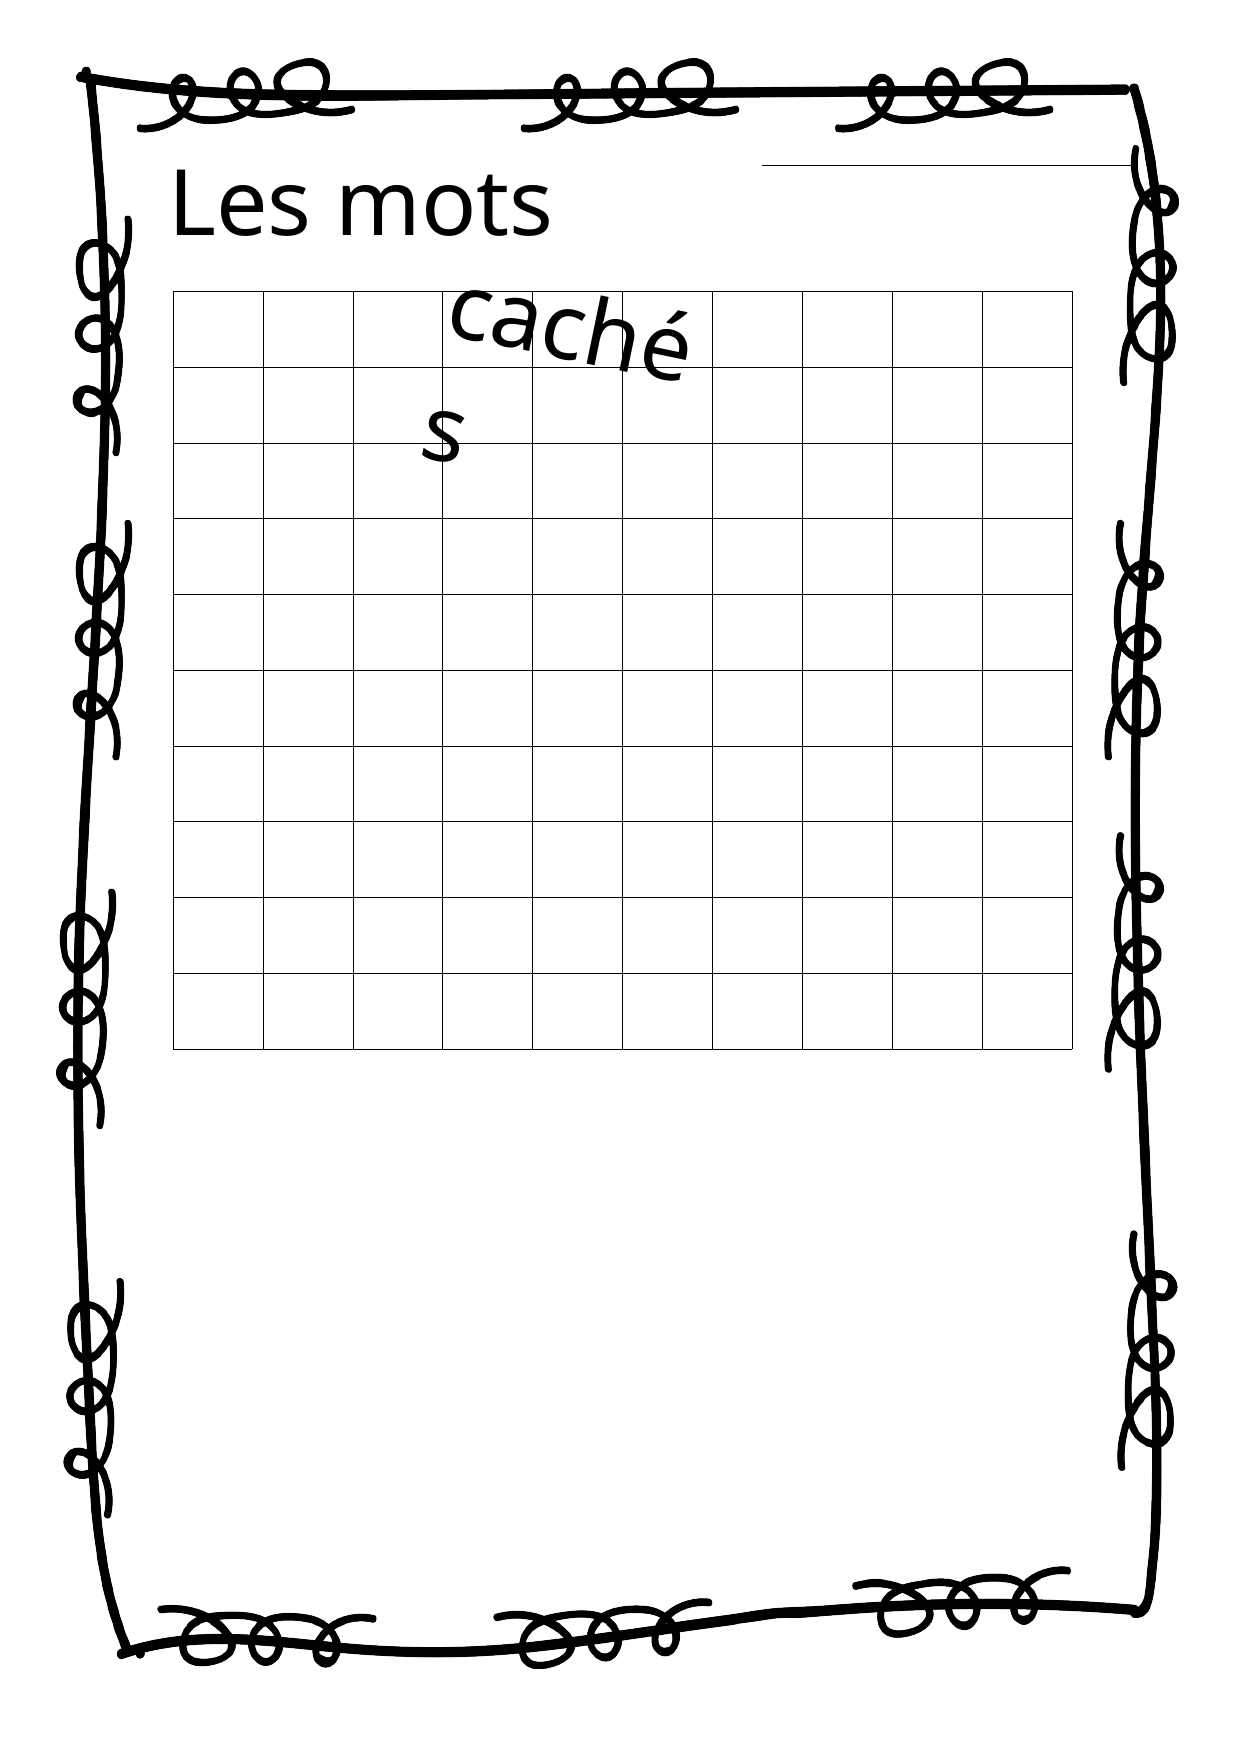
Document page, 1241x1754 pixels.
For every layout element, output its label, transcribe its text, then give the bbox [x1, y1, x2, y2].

table_header [264, 292, 353, 367]
table_cell [174, 595, 263, 670]
table_cell [893, 595, 982, 670]
table_cell [803, 671, 892, 746]
table_cell [983, 444, 1072, 518]
table_cell [354, 368, 442, 443]
table_cell [443, 519, 532, 594]
table_header [713, 292, 802, 367]
table_cell [264, 974, 353, 1049]
table_cell [174, 747, 263, 821]
table_cell [803, 595, 892, 670]
table_cell [803, 822, 892, 897]
table_cell [264, 898, 353, 973]
table_cell [264, 444, 353, 518]
table_cell [174, 444, 263, 518]
table_cell [713, 444, 802, 518]
table_cell [443, 671, 532, 746]
table_cell [713, 671, 802, 746]
table_cell [354, 519, 442, 594]
table_cell [983, 519, 1072, 594]
table_cell [623, 519, 712, 594]
table_cell [533, 444, 622, 518]
table_cell [443, 444, 532, 518]
table_cell [533, 519, 622, 594]
table_cell [623, 595, 712, 670]
table_cell [264, 822, 353, 897]
table_cell [443, 822, 532, 897]
text_box Les mots [153, 129, 509, 260]
table_header [623, 292, 712, 367]
table_cell [623, 747, 712, 821]
table_cell [713, 595, 802, 670]
table_cell [893, 822, 982, 897]
table_cell [174, 898, 263, 973]
table_header [533, 292, 622, 367]
table_cell [533, 747, 622, 821]
table_cell [713, 898, 802, 973]
table_cell [264, 671, 353, 746]
table_cell [443, 974, 532, 1049]
table_cell [713, 519, 802, 594]
table_cell [443, 747, 532, 821]
table_cell [893, 671, 982, 746]
table_cell [623, 898, 712, 973]
table_cell [443, 444, 451, 455]
table_cell [533, 898, 622, 973]
table_cell [443, 595, 532, 670]
table_cell [264, 747, 353, 821]
table_cell [983, 368, 1072, 443]
table_cell [623, 368, 712, 443]
table_cell [713, 974, 802, 1049]
table_cell [354, 444, 442, 518]
table_cell [533, 671, 622, 746]
table_cell [893, 368, 982, 443]
table_cell [174, 368, 263, 443]
table_header [893, 292, 982, 367]
table_header [803, 292, 892, 367]
table_cell [623, 822, 712, 897]
table_cell [264, 519, 353, 594]
table_cell [174, 822, 263, 897]
table_cell [713, 822, 802, 897]
table_cell [174, 974, 263, 1049]
table_cell [803, 444, 892, 518]
table_cell [803, 898, 892, 973]
table_cell [713, 368, 802, 443]
table_cell [983, 747, 1072, 821]
table_cell [354, 671, 442, 746]
table_cell [443, 368, 532, 443]
table_cell [803, 974, 892, 1049]
table_cell [893, 747, 982, 821]
table_cell [354, 974, 442, 1049]
table_cell [264, 595, 353, 670]
table_cell [893, 444, 982, 518]
table_header [354, 292, 442, 367]
table_cell [983, 595, 1072, 670]
table_header [654, 336, 679, 352]
table_cell [893, 519, 982, 594]
table_header [983, 292, 1072, 367]
table_cell [803, 368, 892, 443]
table_cell [893, 898, 982, 973]
table_header [443, 292, 532, 367]
table_cell [437, 418, 442, 430]
table_cell [354, 595, 442, 670]
text_box cachés [449, 105, 763, 293]
table_cell [533, 822, 622, 897]
table_header [501, 324, 526, 341]
table_cell [893, 974, 982, 1049]
table_cell [983, 671, 1072, 746]
table_cell [533, 368, 622, 443]
table_cell [354, 898, 442, 973]
table_cell [354, 822, 442, 897]
table_cell [533, 974, 622, 1049]
table_cell [983, 898, 1072, 973]
table_cell [623, 974, 712, 1049]
table_cell [803, 519, 892, 594]
table_cell [983, 822, 1072, 897]
table_cell [713, 747, 802, 821]
table_cell [803, 747, 892, 821]
table_cell [983, 974, 1072, 1049]
table_cell [264, 368, 353, 443]
table_cell [174, 671, 263, 746]
table_cell [623, 444, 712, 518]
table_header [174, 292, 263, 367]
table_cell [533, 595, 622, 670]
table_cell [354, 747, 442, 821]
table_cell [443, 898, 532, 973]
table_cell [174, 519, 263, 594]
picture [56, 58, 1179, 1669]
table_cell [623, 671, 712, 746]
